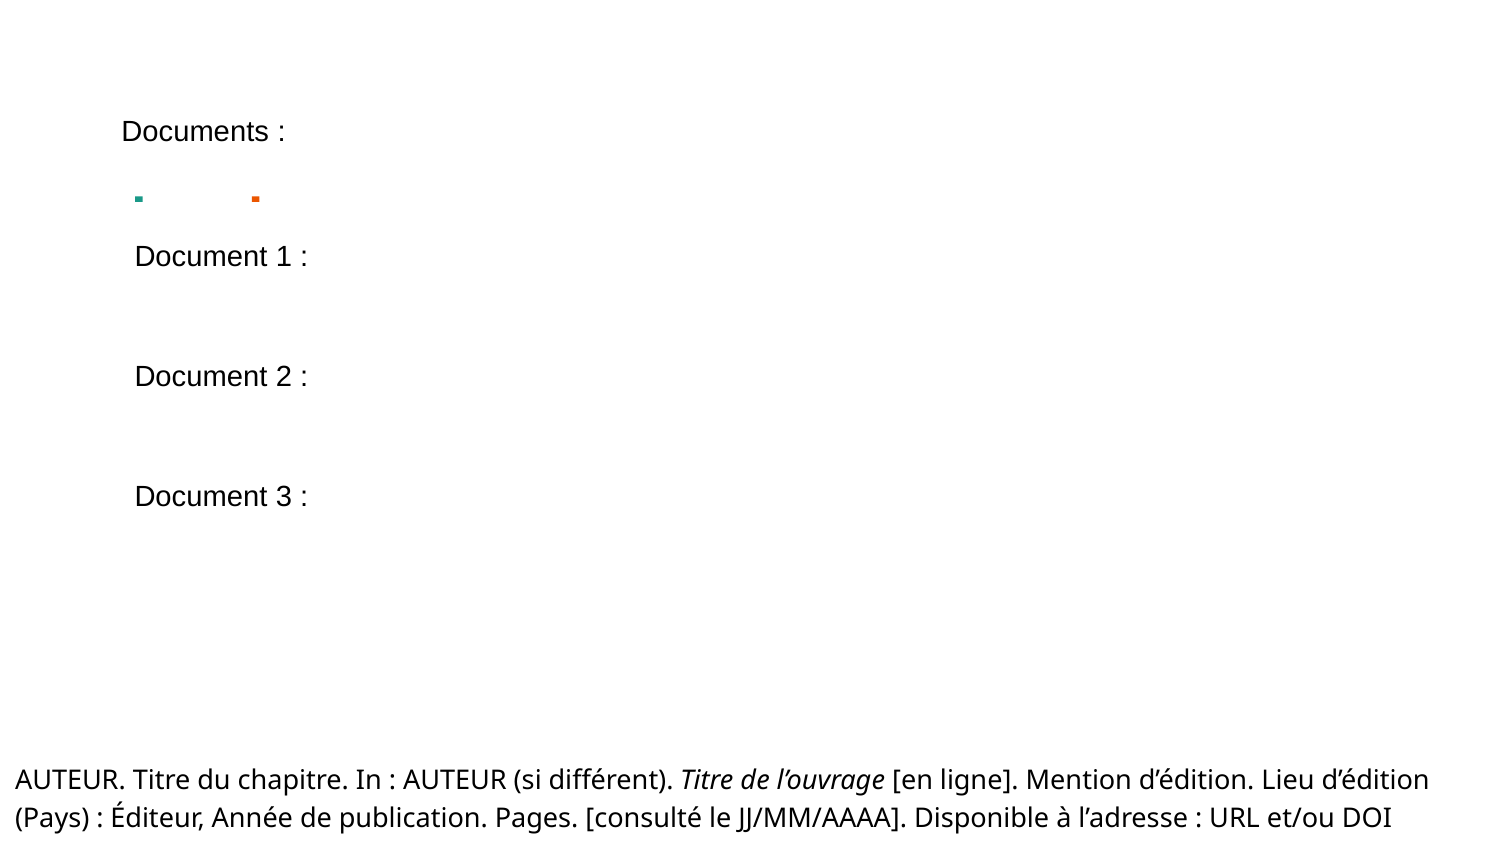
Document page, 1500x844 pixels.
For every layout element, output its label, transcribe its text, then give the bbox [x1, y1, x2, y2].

list Document 1 : Document 2 : Document 3 : [119, 222, 1381, 712]
title Documents : [106, 97, 1368, 186]
text_box AUTEUR. Titre du chapitre. In : AUTEUR (si différent). Titre de l’ouvrage [en ligne]. Mention d’édition. Lieu d’édition (Pays) : Éditeur, Année de publication. Pages. [consulté le JJ/MM/AAAA]. Disponible à l’adresse : URL et/ou DOI [0, 742, 1500, 844]
